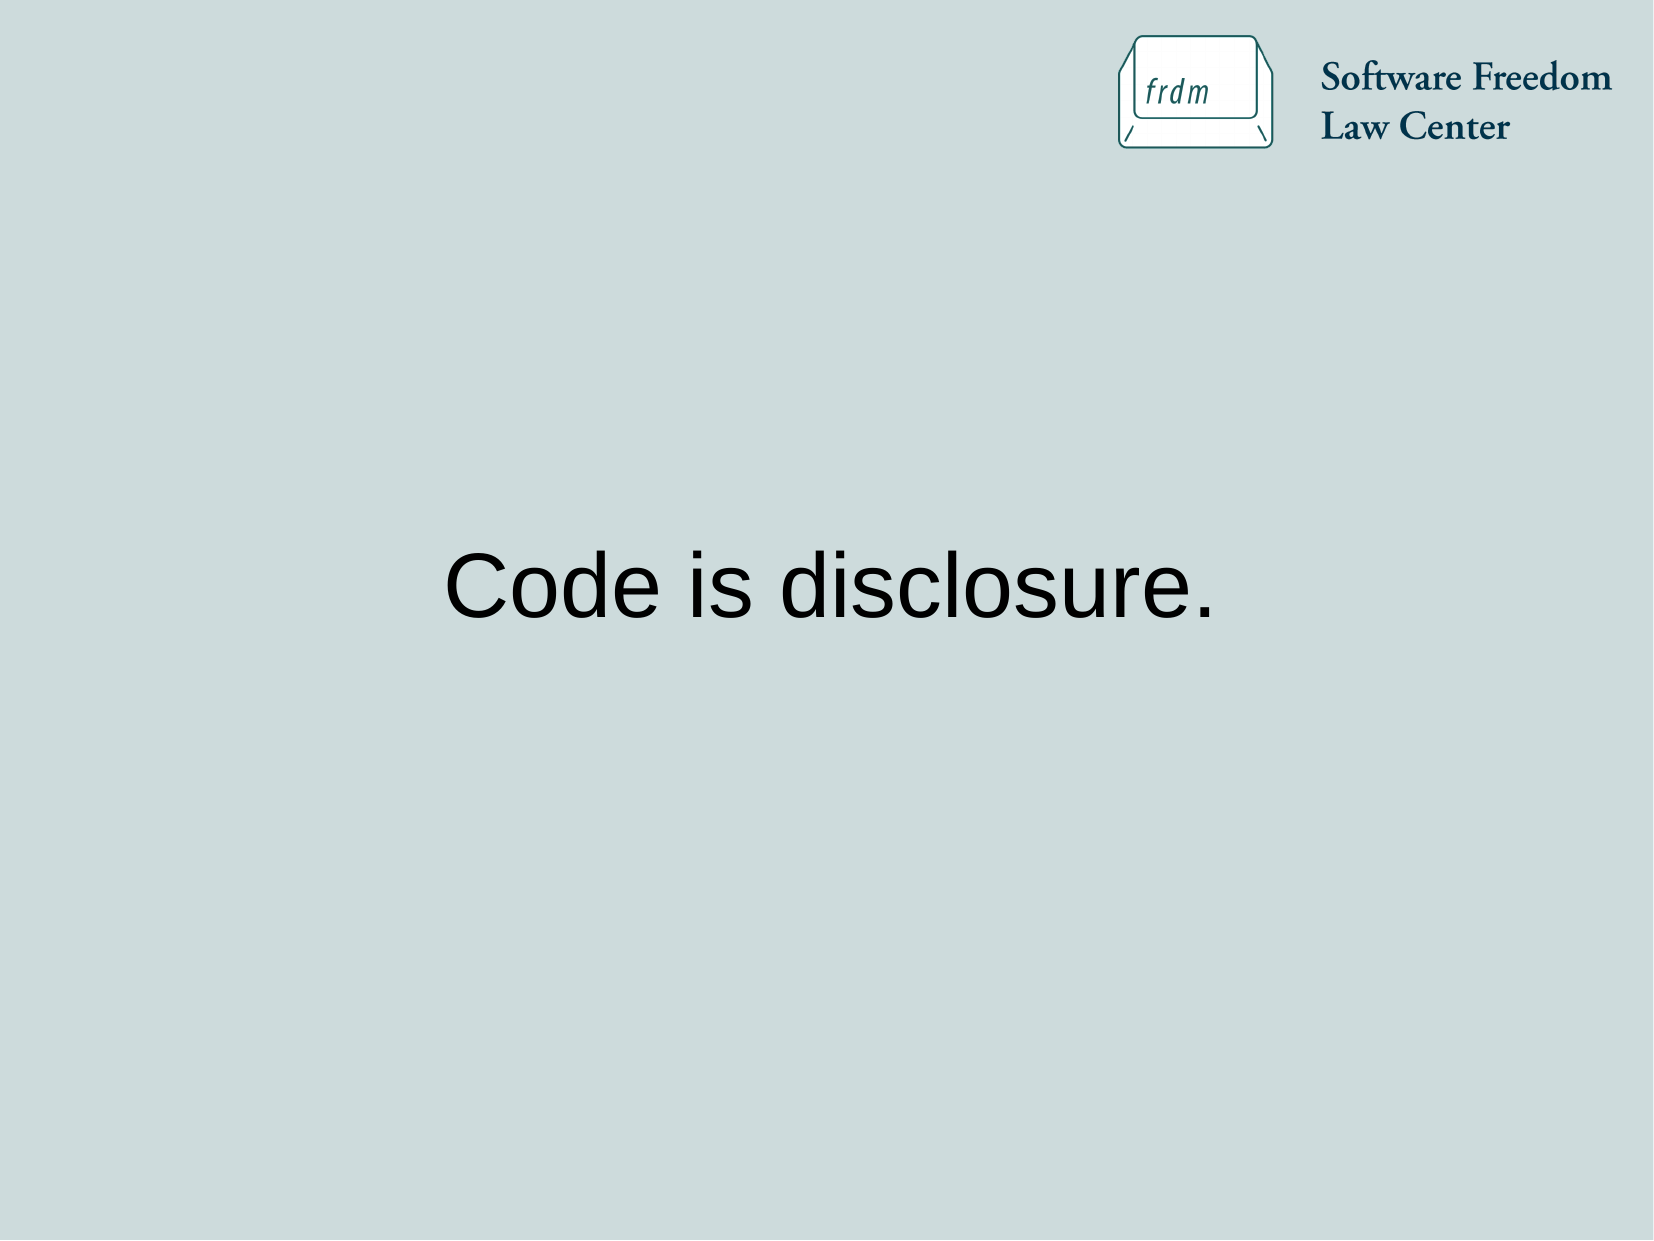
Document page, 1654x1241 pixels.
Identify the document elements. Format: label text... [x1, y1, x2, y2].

title Code is disclosure. [86, 487, 1576, 680]
picture [1118, 35, 1613, 151]
